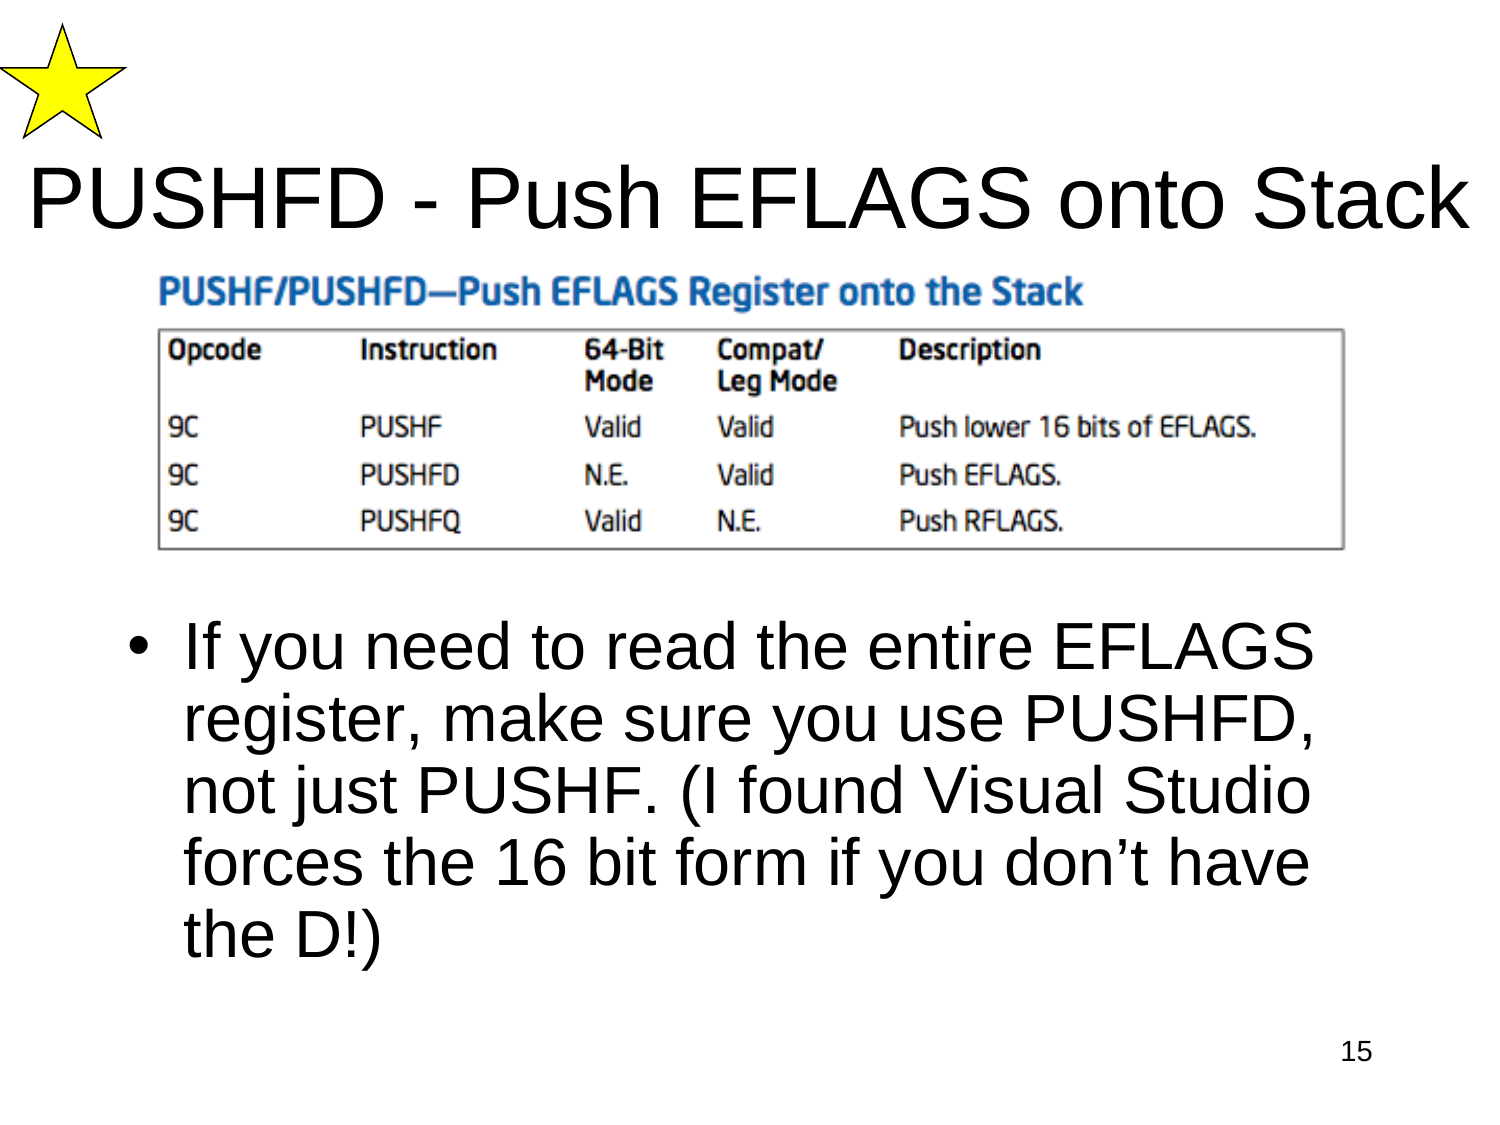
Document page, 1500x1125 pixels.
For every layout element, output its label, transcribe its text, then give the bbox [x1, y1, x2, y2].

list If you need to read the entire EFLAGS register, make sure you use PUSHFD, not just PUSHF. (I found Visual Studio forces the 16 bit form if you don’t have the D!) [112, 324, 1388, 1001]
picture [146, 262, 1354, 559]
title PUSHFD - Push EFLAGS onto Stack [0, 99, 1500, 288]
text_box <number> [1074, 1025, 1388, 1101]
text_box [0, 24, 125, 138]
